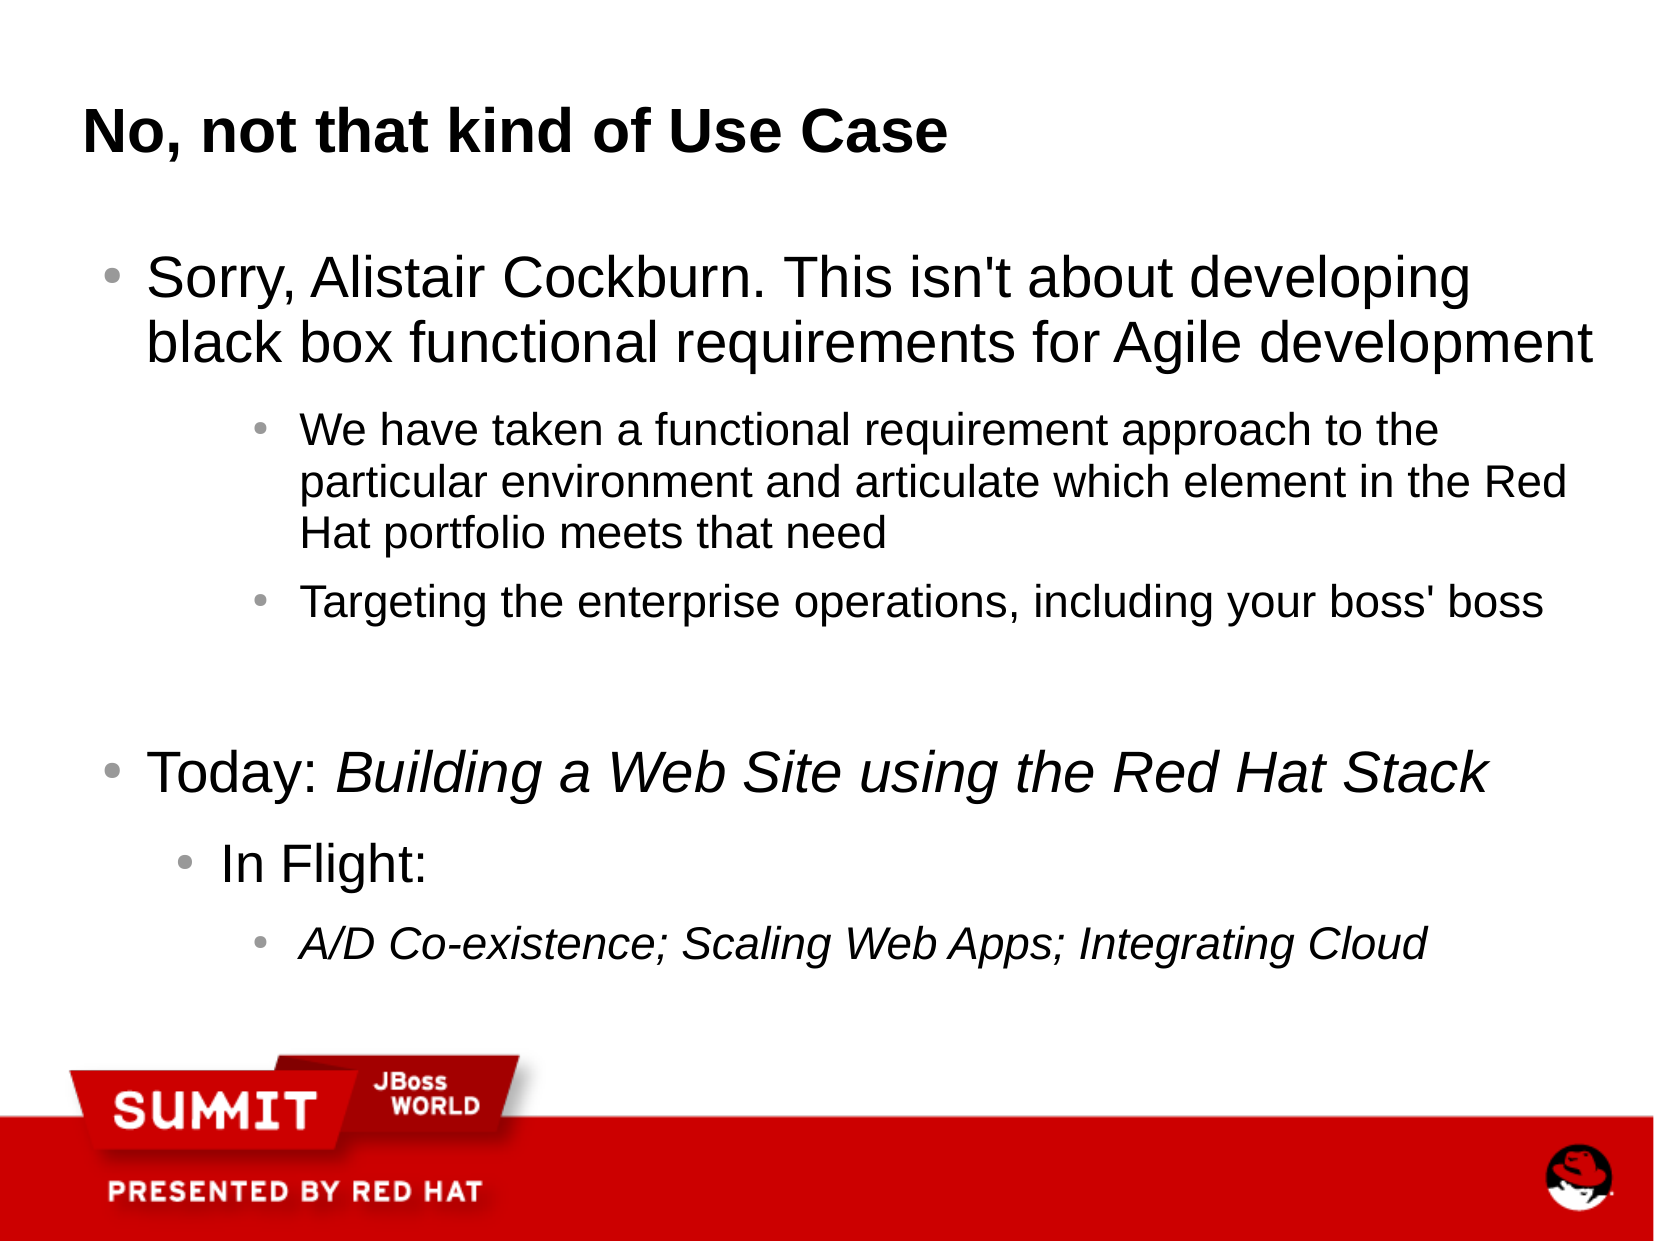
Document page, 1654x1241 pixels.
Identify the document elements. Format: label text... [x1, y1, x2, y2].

picture [0, 1043, 1654, 1241]
list Sorry, Alistair Cockburn. This isn't about developing black box functional requirements for Agile development We have taken a functional requirement approach to the particular environment and articulate which element in the Red Hat portfolio meets that need Targeting the enterprise operations, including your boss' boss Today: Building a Web Site using the Red Hat Stack In Flight: A/D Co-existence; Scaling Web Apps; Integrating Cloud [86, 244, 1613, 1024]
title No, not that kind of Use Case [82, 45, 1571, 218]
